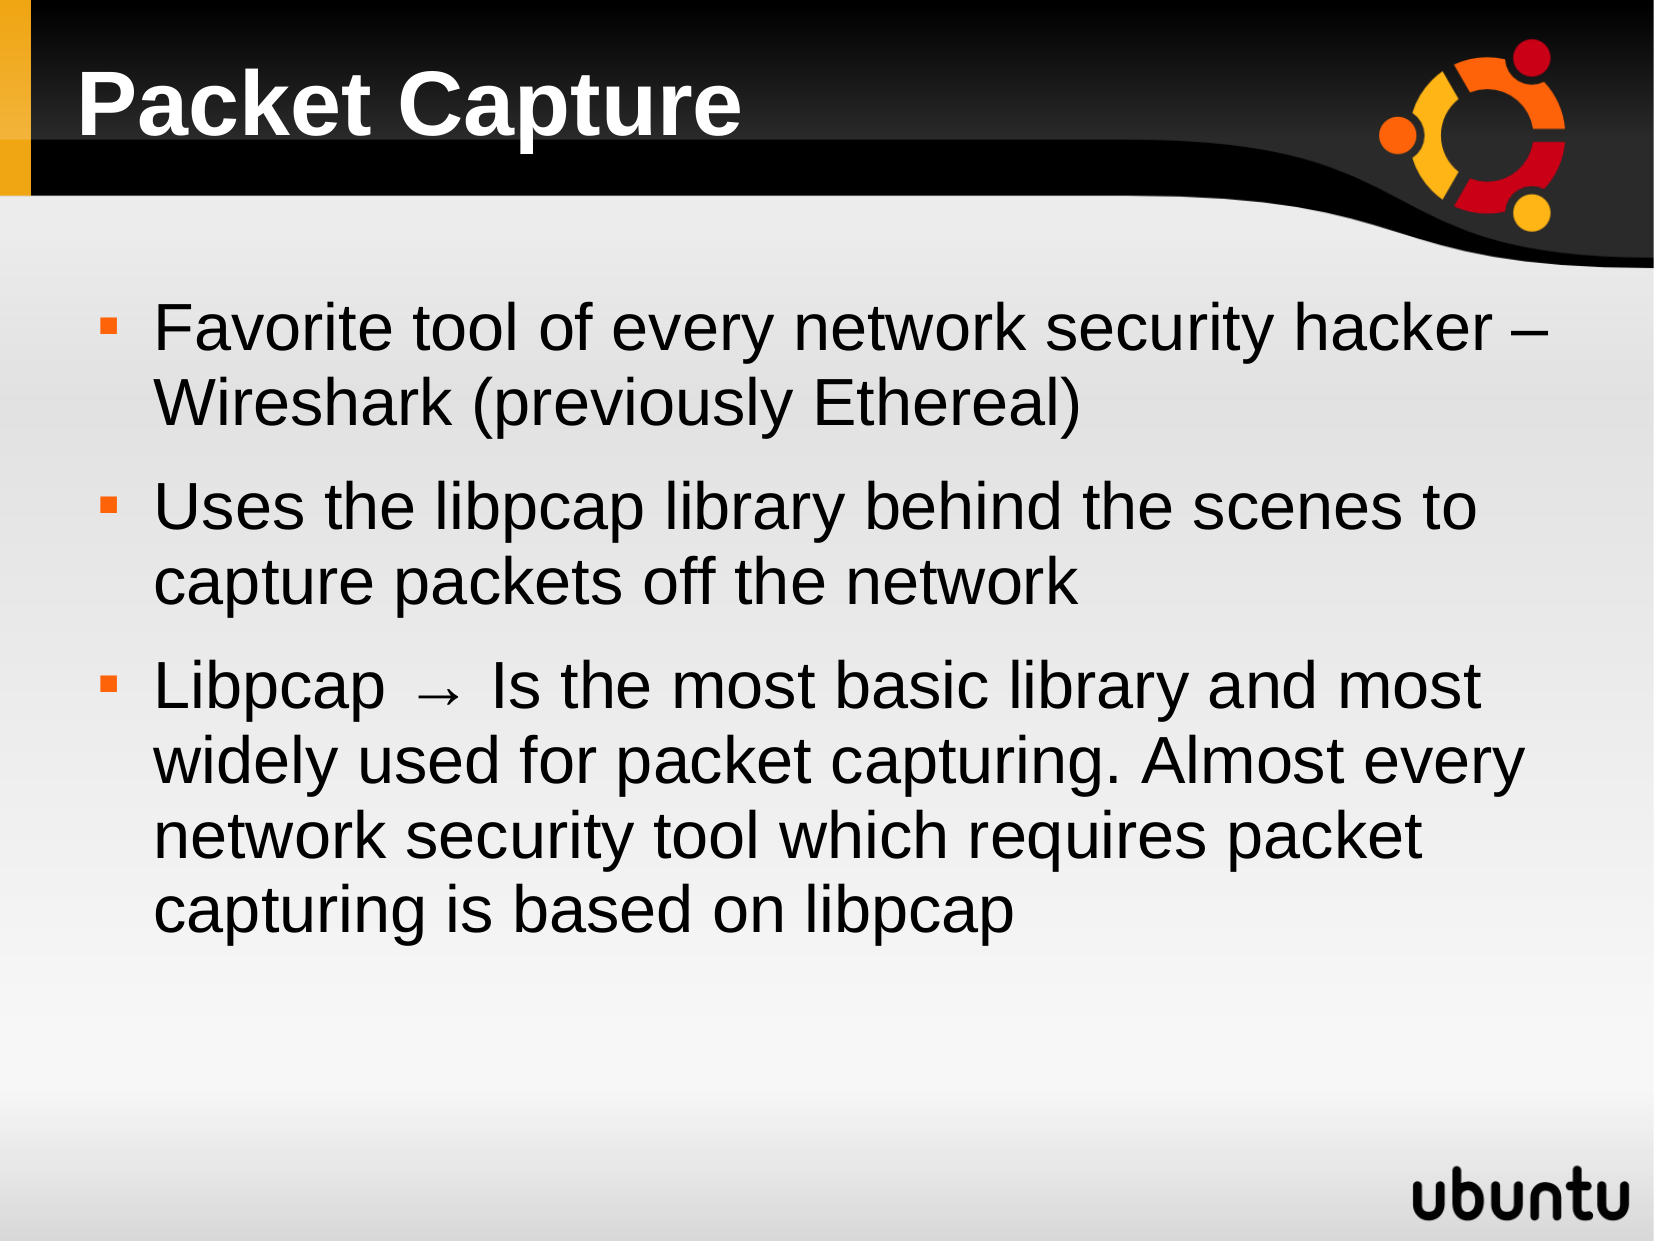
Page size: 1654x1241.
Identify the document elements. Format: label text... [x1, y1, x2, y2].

title Packet Capture [76, 7, 1565, 200]
picture [0, 0, 1654, 1241]
list Favorite tool of every network security hacker – Wireshark (previously Ethereal) Uses the libpcap library behind the scenes to capture packets off the network Libpcap → Is the most basic library and most widely used for packet capturing. Almost every network security tool which requires packet capturing is based on libpcap [82, 290, 1571, 1094]
